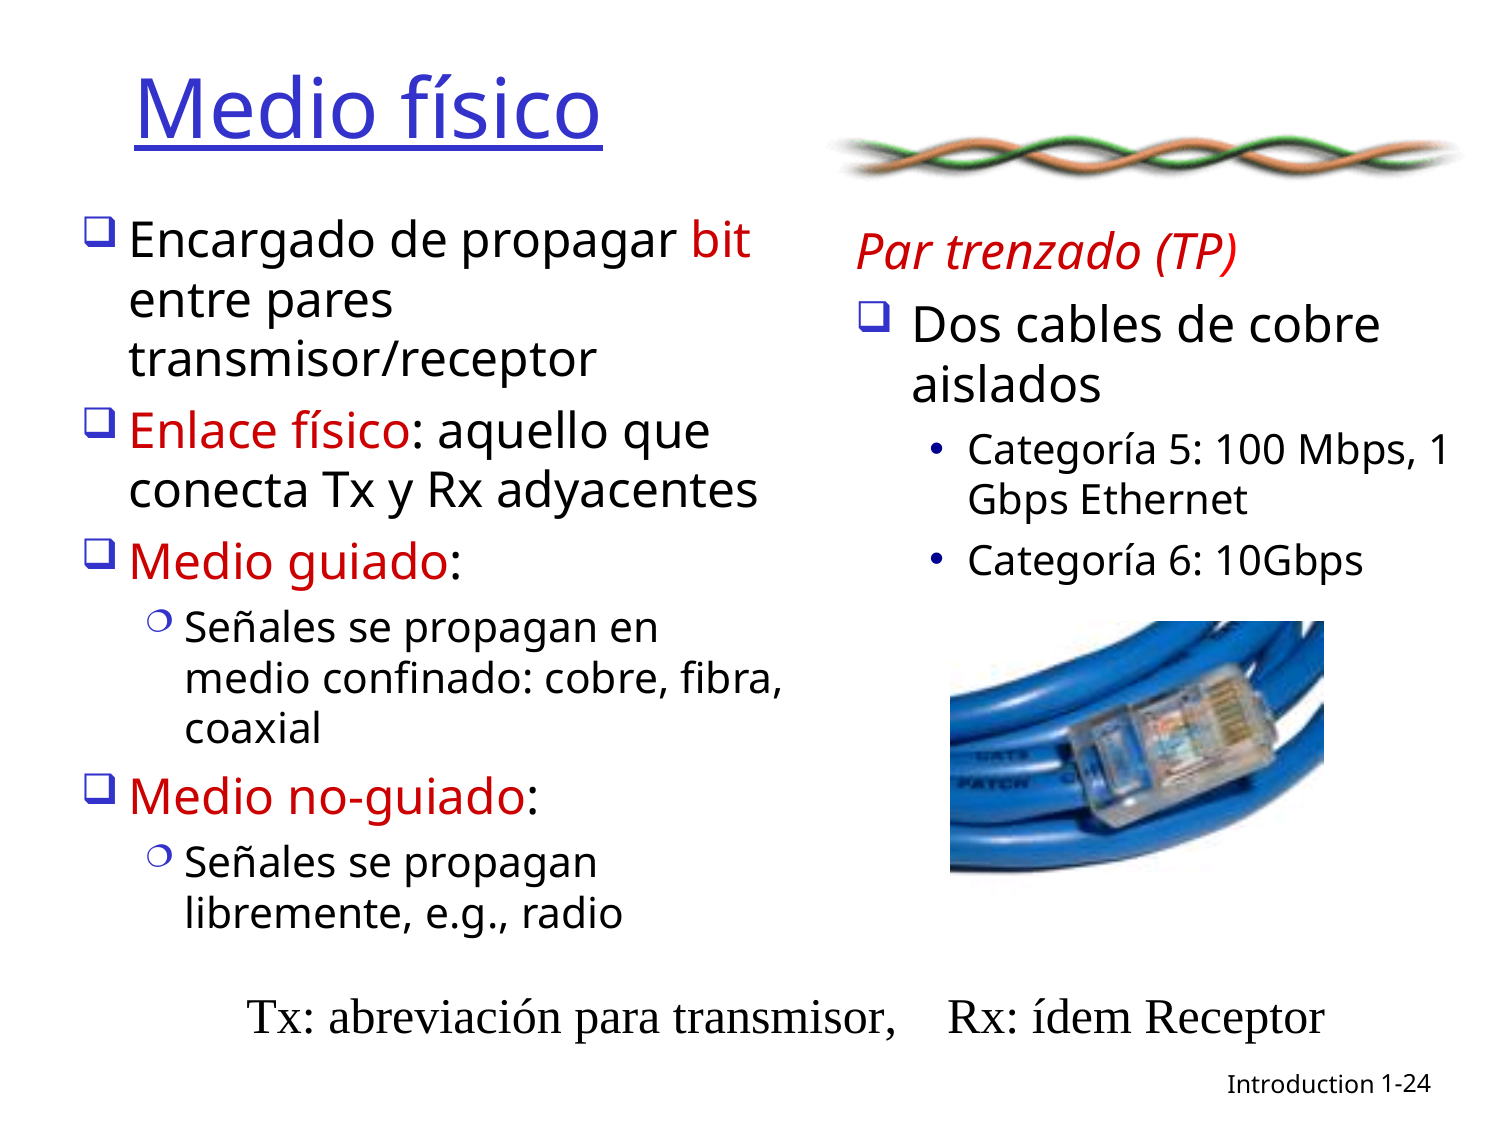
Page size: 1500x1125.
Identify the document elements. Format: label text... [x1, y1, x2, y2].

title Medio físico [87, 23, 1463, 188]
text_box Tx: abreviación para transmisor, Rx: ídem Receptor [231, 976, 1341, 1052]
list Encargado de propagar bit entre pares transmisor/receptor Enlace físico: aquello que conecta Tx y Rx adyacentes Medio guiado: Señales se propagan en medio confinado: cobre, fibra, coaxial Medio no-guiado: Señales se propagan libremente, e.g., radio [80, 208, 791, 944]
list Par trenzado (TP) Dos cables de cobre aislados Categoría 5: 100 Mbps, 1 Gbps Ethernet Categoría 6: 10Gbps [840, 212, 1482, 762]
picture [808, 124, 1484, 186]
text_box 1-<number> [1365, 1060, 1477, 1106]
picture [950, 621, 1324, 902]
text_box Introduction [914, 1060, 1390, 1109]
